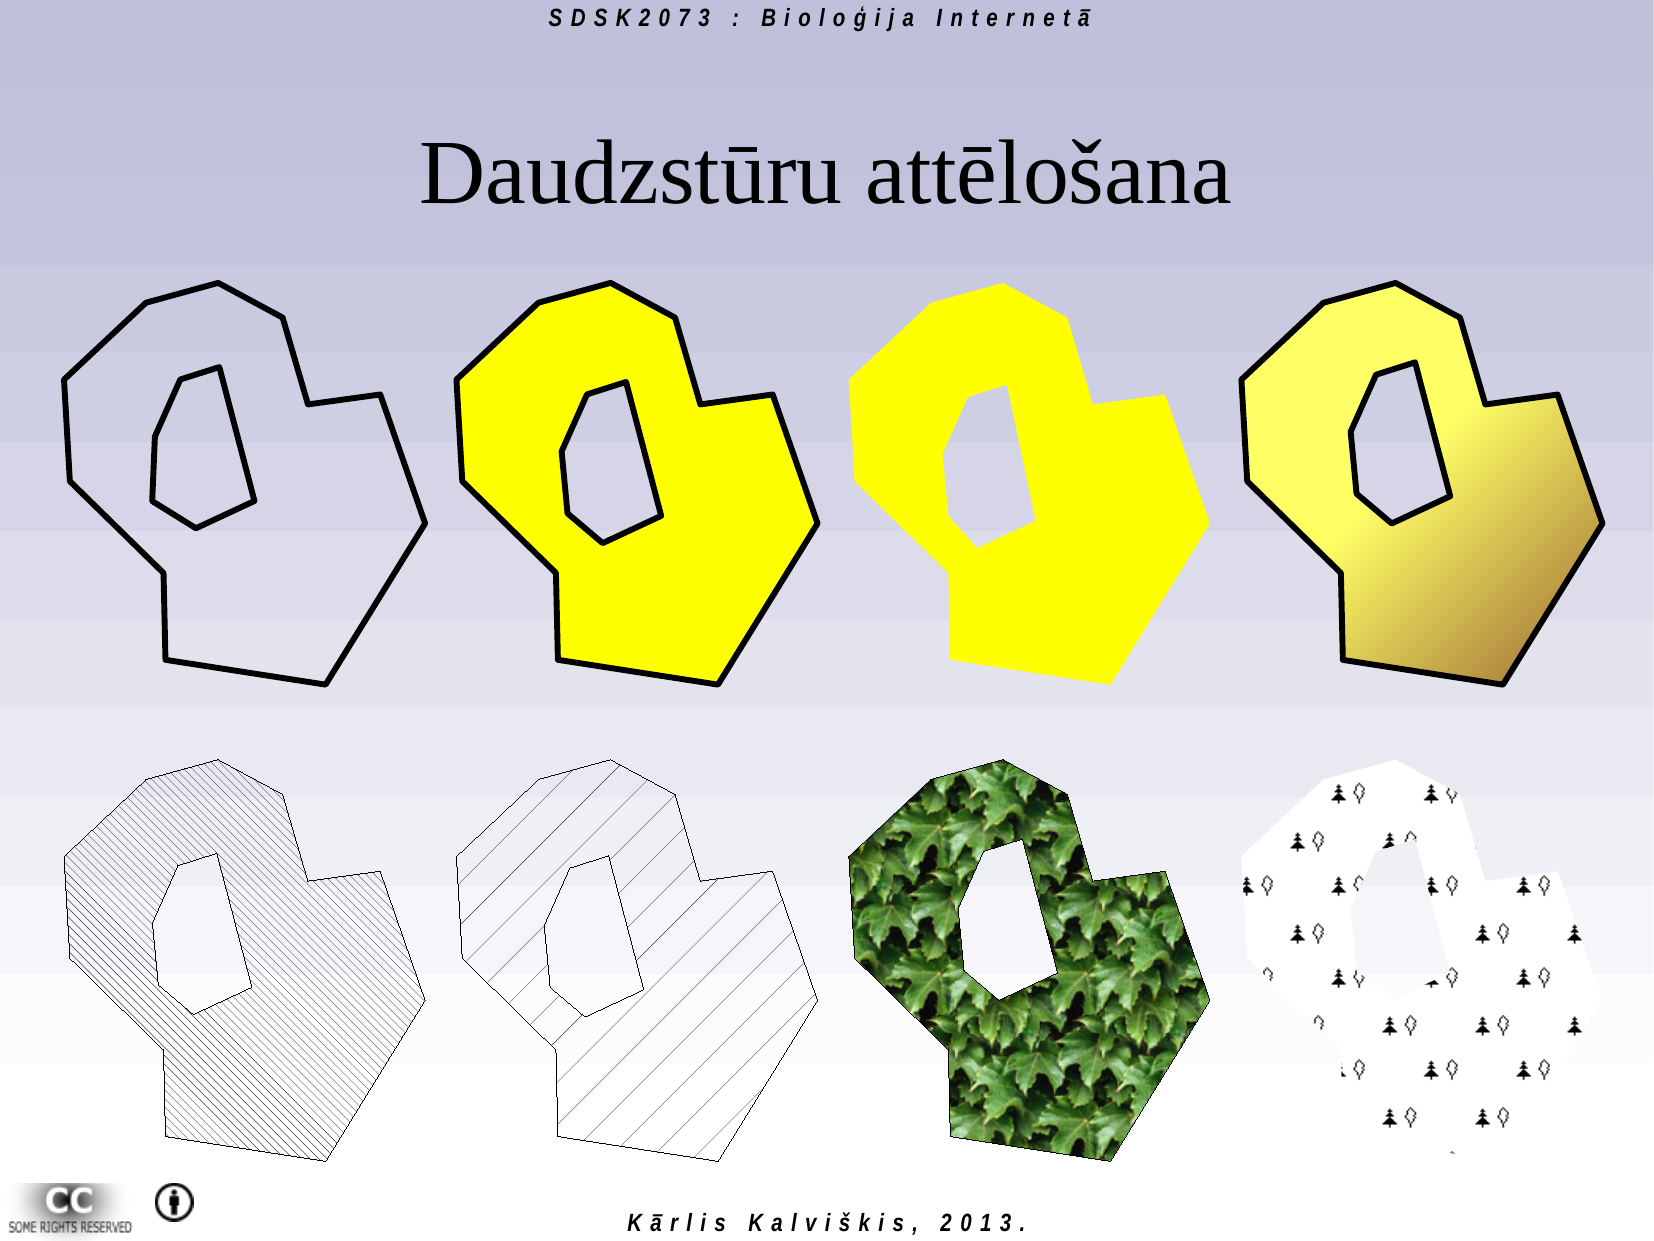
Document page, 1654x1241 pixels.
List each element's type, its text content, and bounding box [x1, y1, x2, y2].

text_box [1241, 759, 1603, 1162]
text_box [456, 282, 818, 685]
text_box [848, 759, 1210, 1162]
picture [0, 0, 1654, 1241]
text_box [848, 282, 1210, 685]
title Daudzstūru attēlošana [29, 49, 1625, 296]
text_box [64, 759, 426, 1162]
text_box [1241, 282, 1603, 685]
title Daudzstūru attēlošana [186, 287, 234, 296]
text_box [456, 759, 818, 1162]
